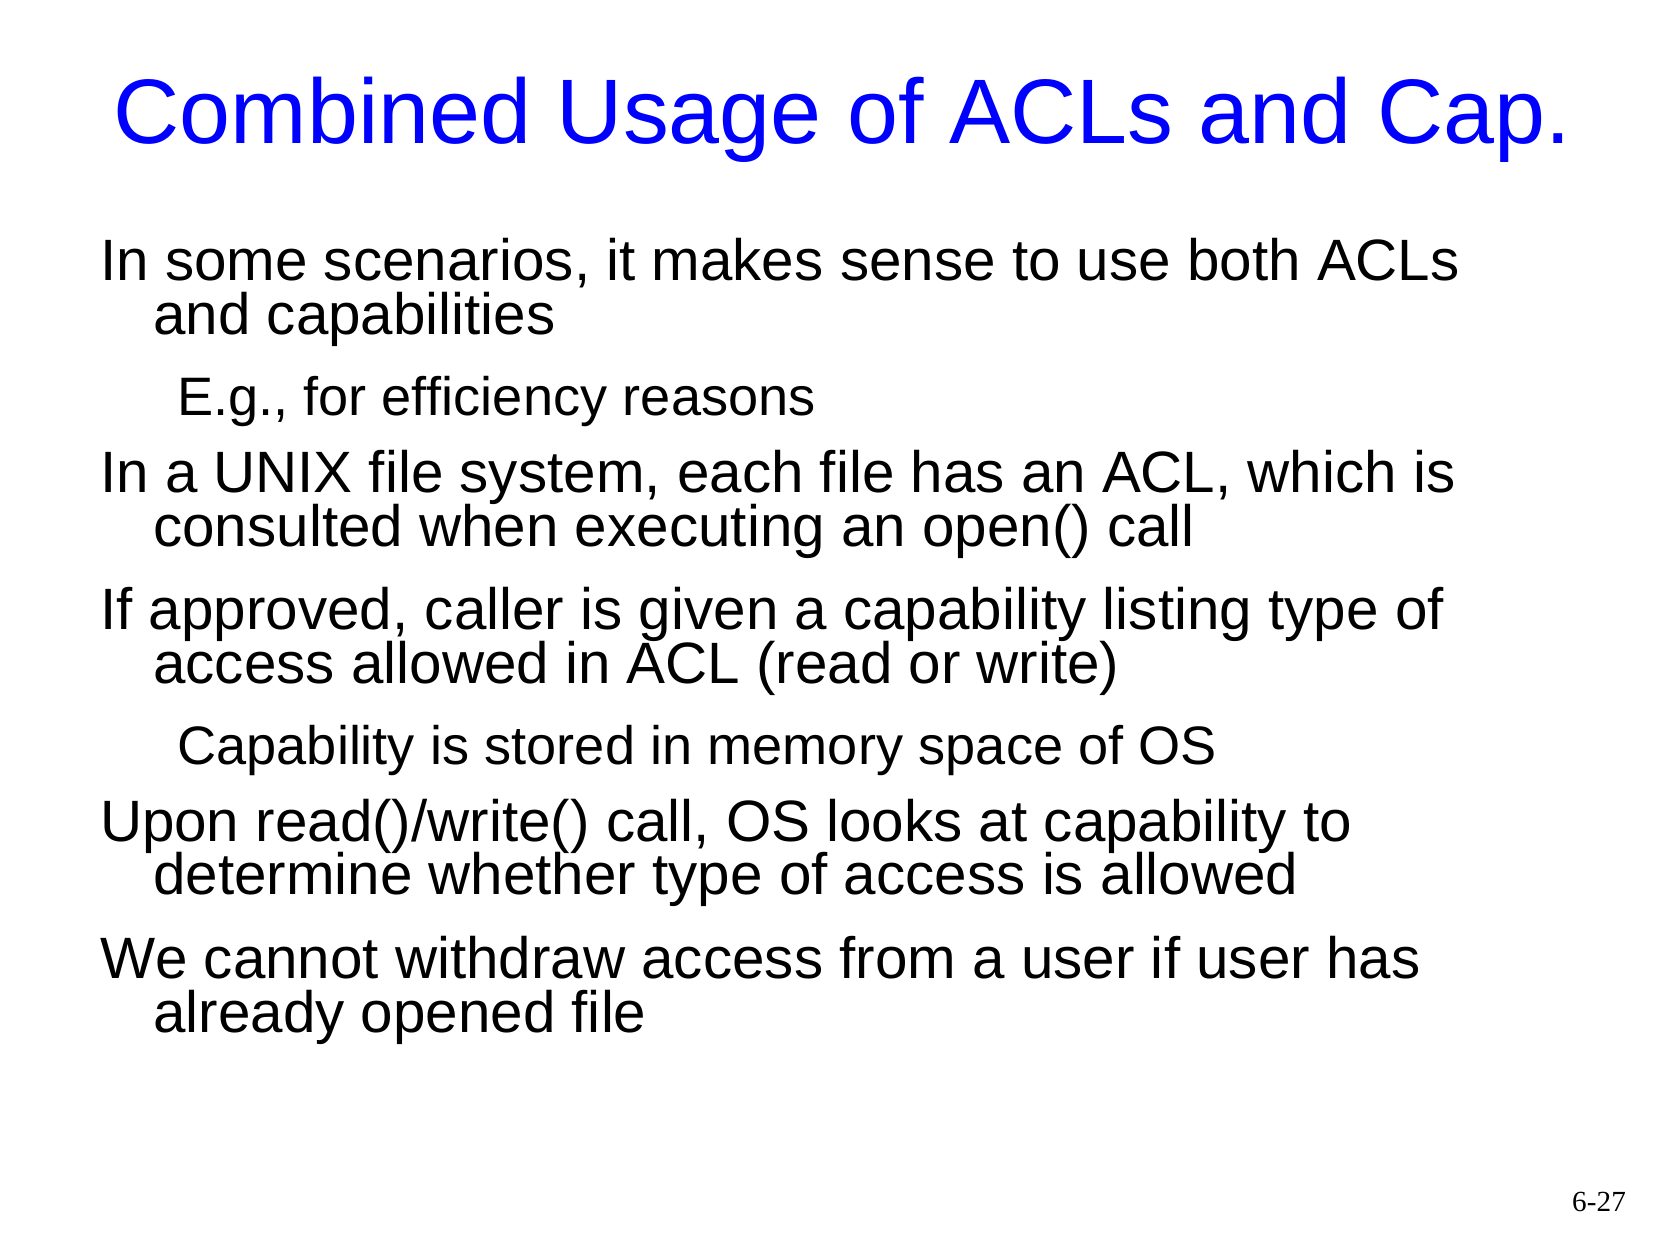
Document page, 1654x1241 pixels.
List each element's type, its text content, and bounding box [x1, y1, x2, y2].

title Combined Usage of ACLs and Cap. [84, 11, 1573, 218]
list In some scenarios, it makes sense to use both ACLs and capabilities E.g., for efficiency reasons In a UNIX file system, each file has an ACL, which is consulted when executing an open() call If approved, caller is given a capability listing type of access allowed in ACL (read or write) Capability is stored in memory space of OS Upon read()/write() call, OS looks at capability to determine whether type of access is allowed We cannot withdraw access from a user if user has already opened file [82, 237, 1571, 1170]
